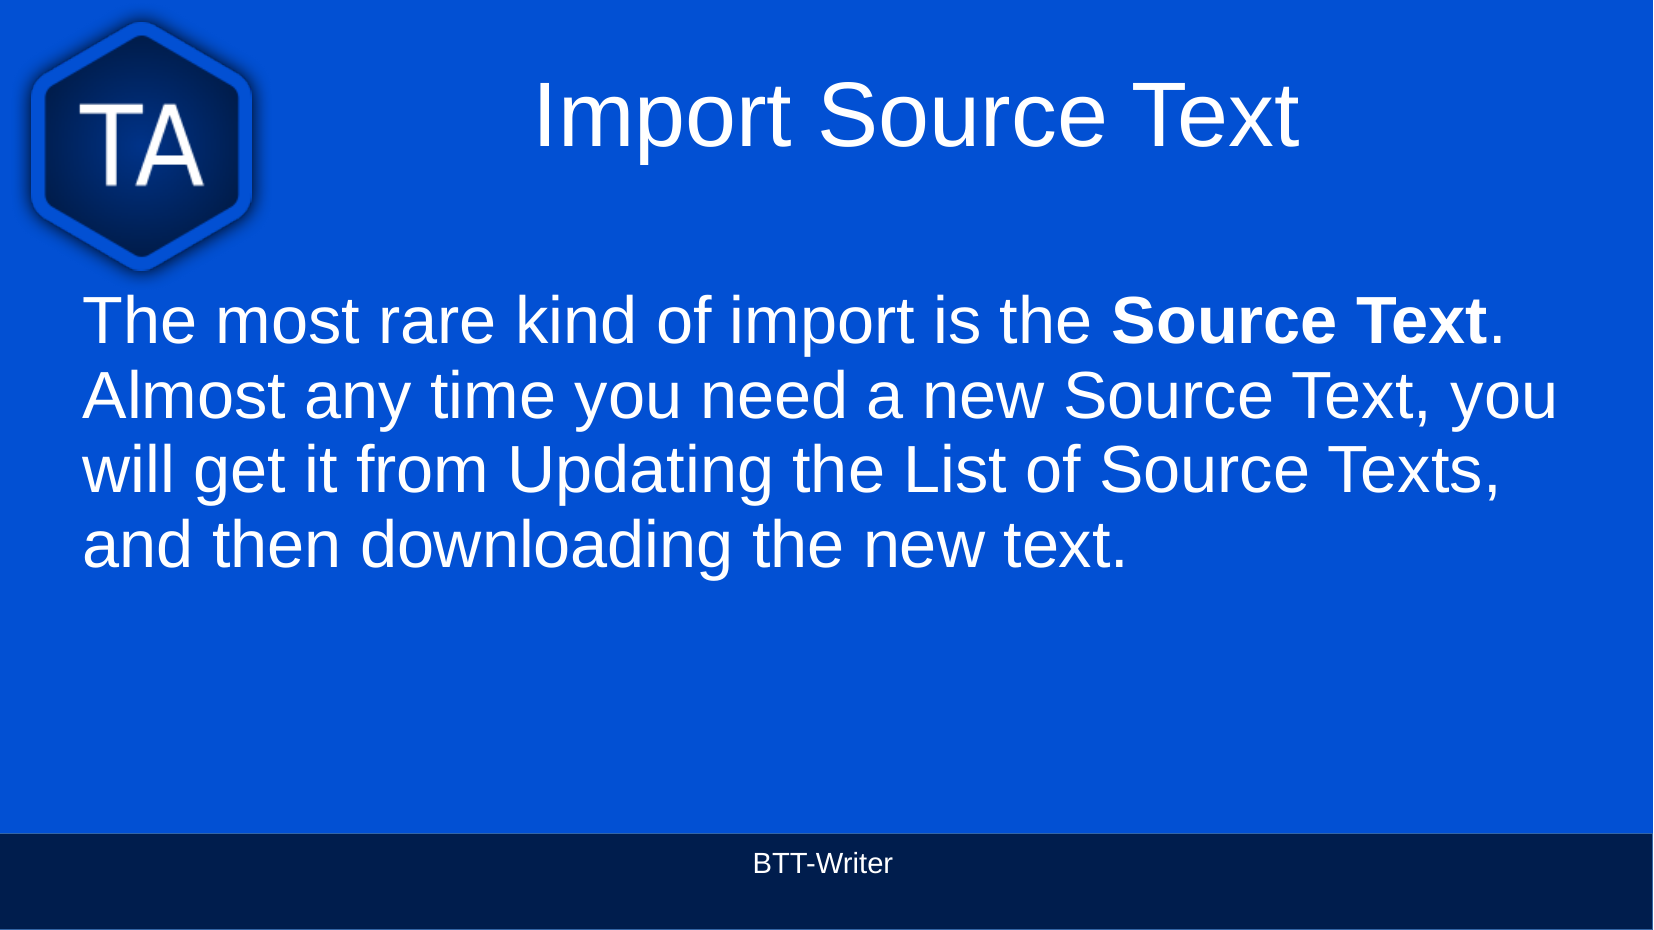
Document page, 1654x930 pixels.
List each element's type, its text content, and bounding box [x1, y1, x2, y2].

title Import Source Text [263, 37, 1571, 193]
list The most rare kind of import is the Source Text. Almost any time you need a new Source Text, you will get it from Updating the List of Source Texts, and then downloading the new text. [82, 282, 1571, 757]
picture [31, 22, 252, 271]
